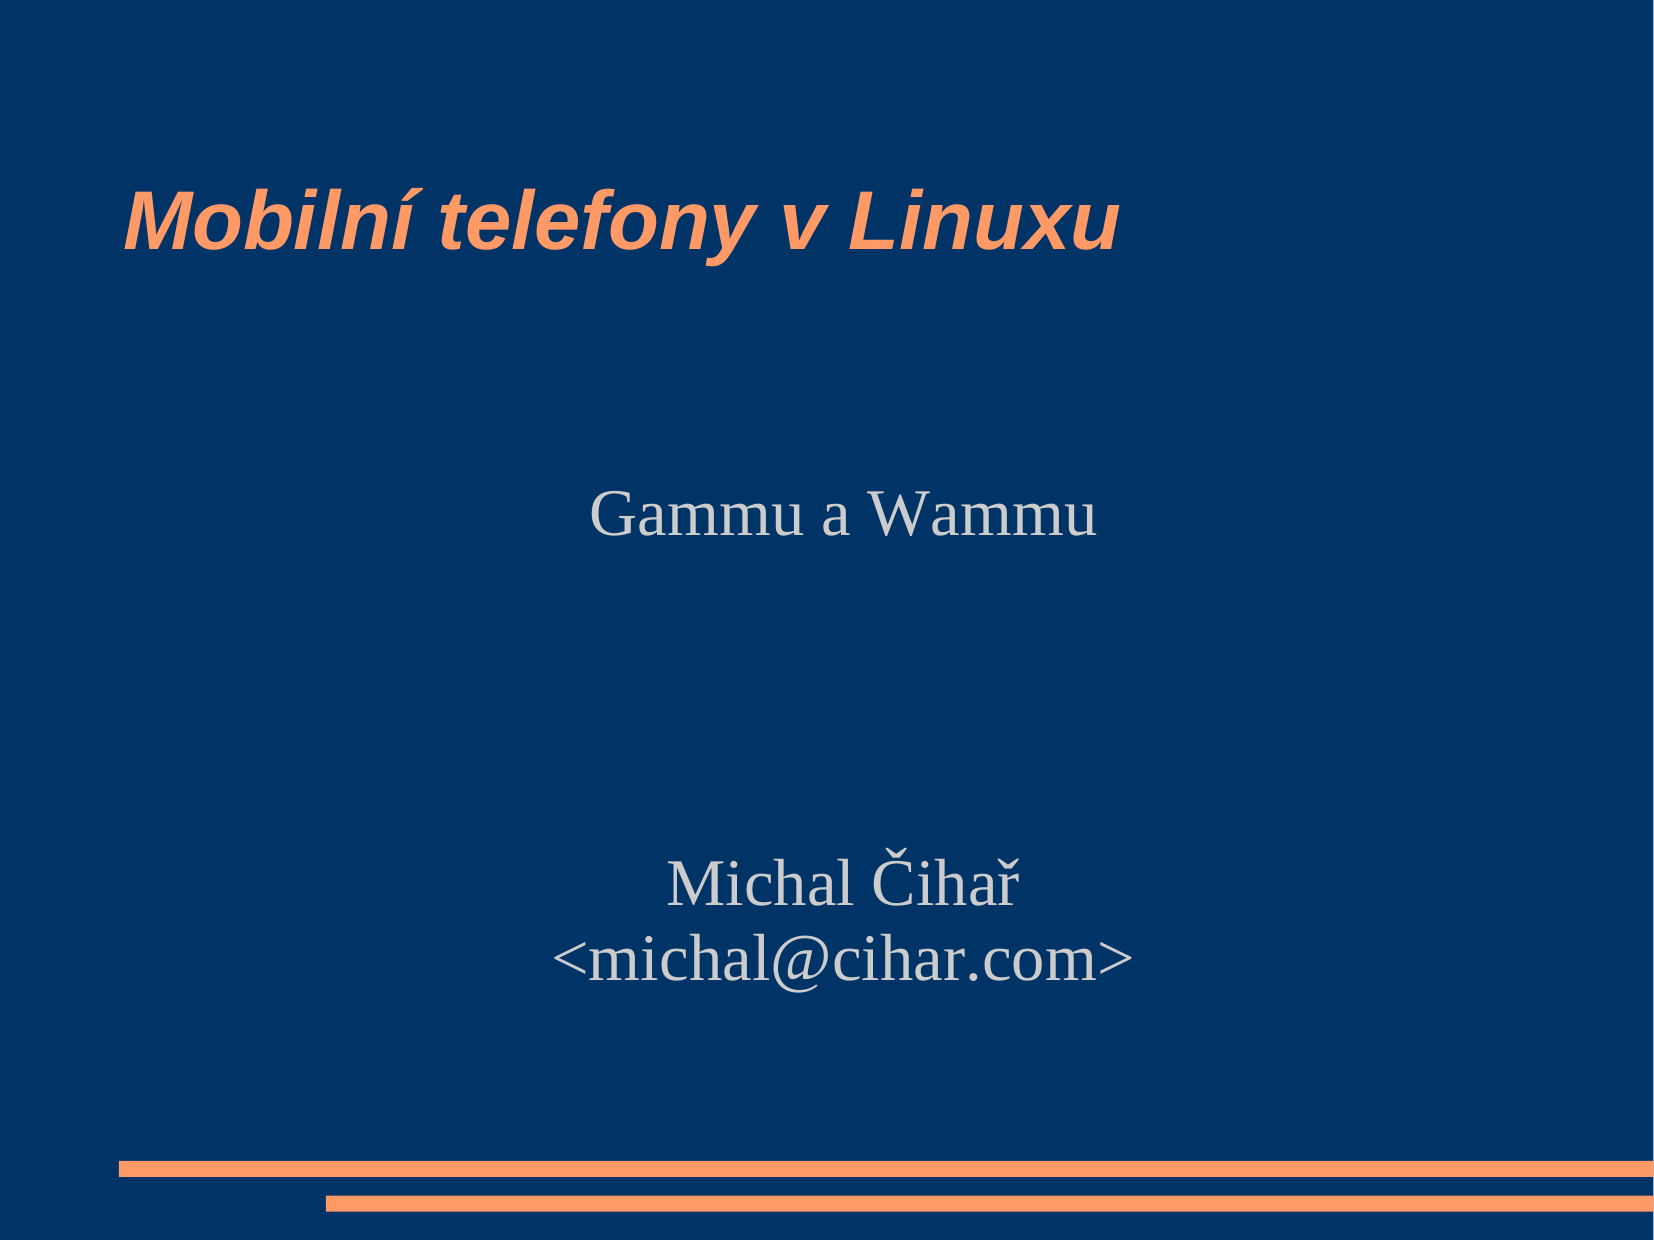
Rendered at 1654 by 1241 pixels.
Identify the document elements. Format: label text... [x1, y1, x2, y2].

title Mobilní telefony v Linuxu [123, 117, 1536, 325]
subtitle Gammu a Wammu Michal Čihař <michal@cihar.com> [119, 344, 1533, 1126]
